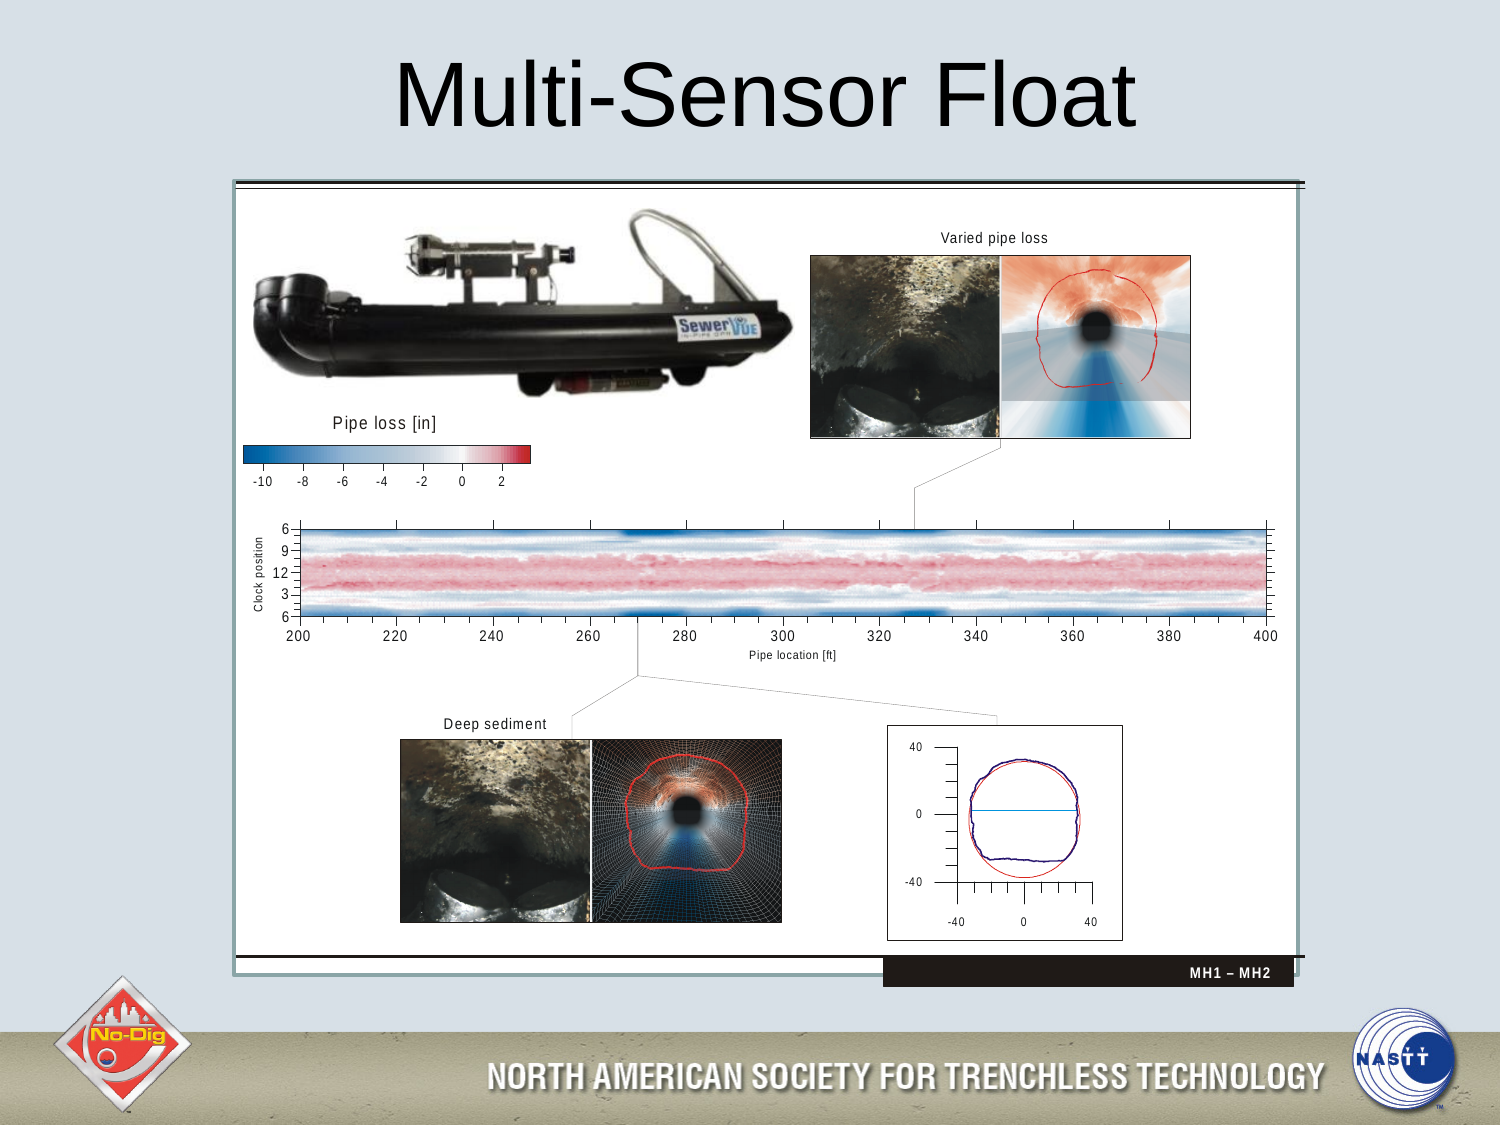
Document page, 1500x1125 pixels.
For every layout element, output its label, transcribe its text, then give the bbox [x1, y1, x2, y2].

picture [0, 0, 1500, 1125]
text_box Multi-Sensor Float [78, 0, 1454, 184]
